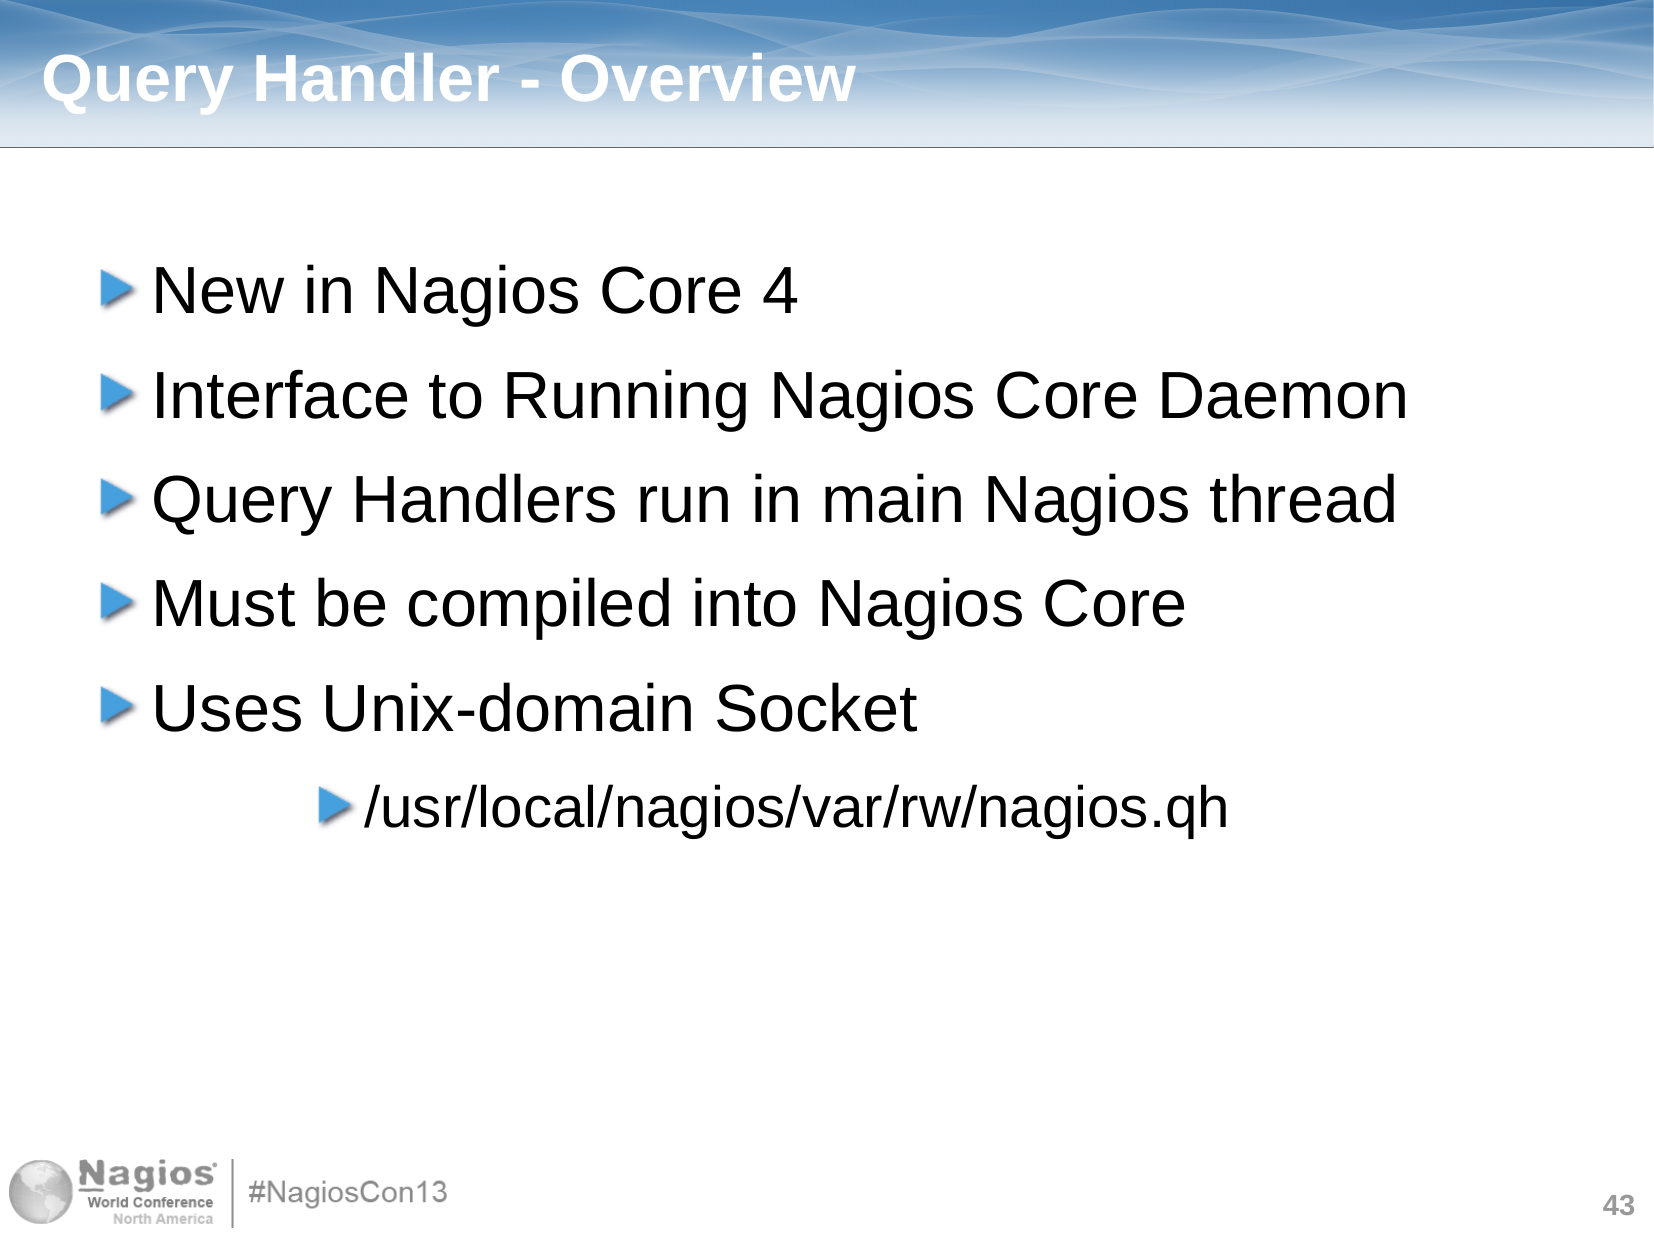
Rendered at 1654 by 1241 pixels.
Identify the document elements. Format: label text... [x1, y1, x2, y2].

picture [0, 0, 1654, 147]
list New in Nagios Core 4 Interface to Running Nagios Core Daemon Query Handlers run in main Nagios thread Must be compiled into Nagios Core Uses Unix-domain Socket /usr/local/nagios/var/rw/nagios.qh [80, 253, 1569, 1058]
picture [9, 1159, 453, 1228]
title Query Handler - Overview [41, 29, 1248, 127]
